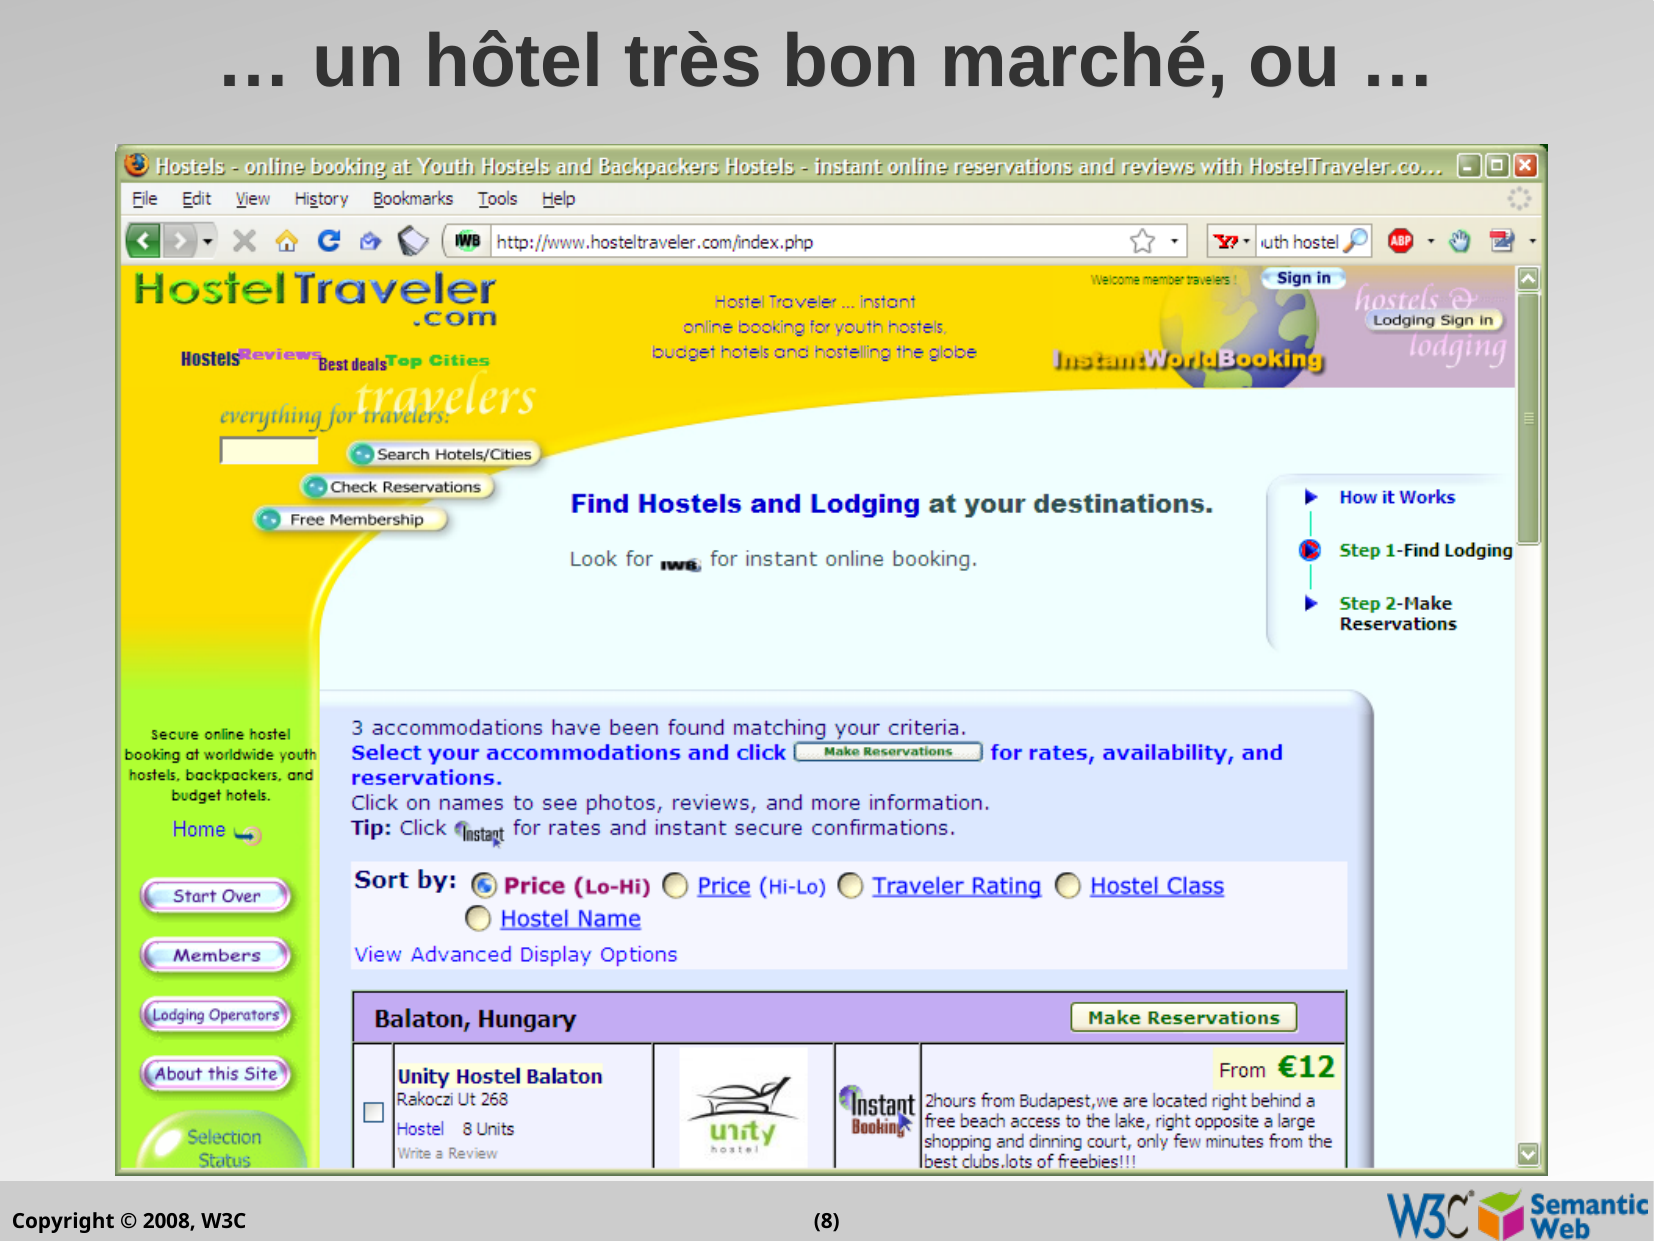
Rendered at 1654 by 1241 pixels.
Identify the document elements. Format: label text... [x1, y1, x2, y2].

picture [1387, 1187, 1648, 1241]
picture [115, 144, 1548, 1177]
title … un hôtel très bon marché, ou … [0, 0, 1654, 119]
